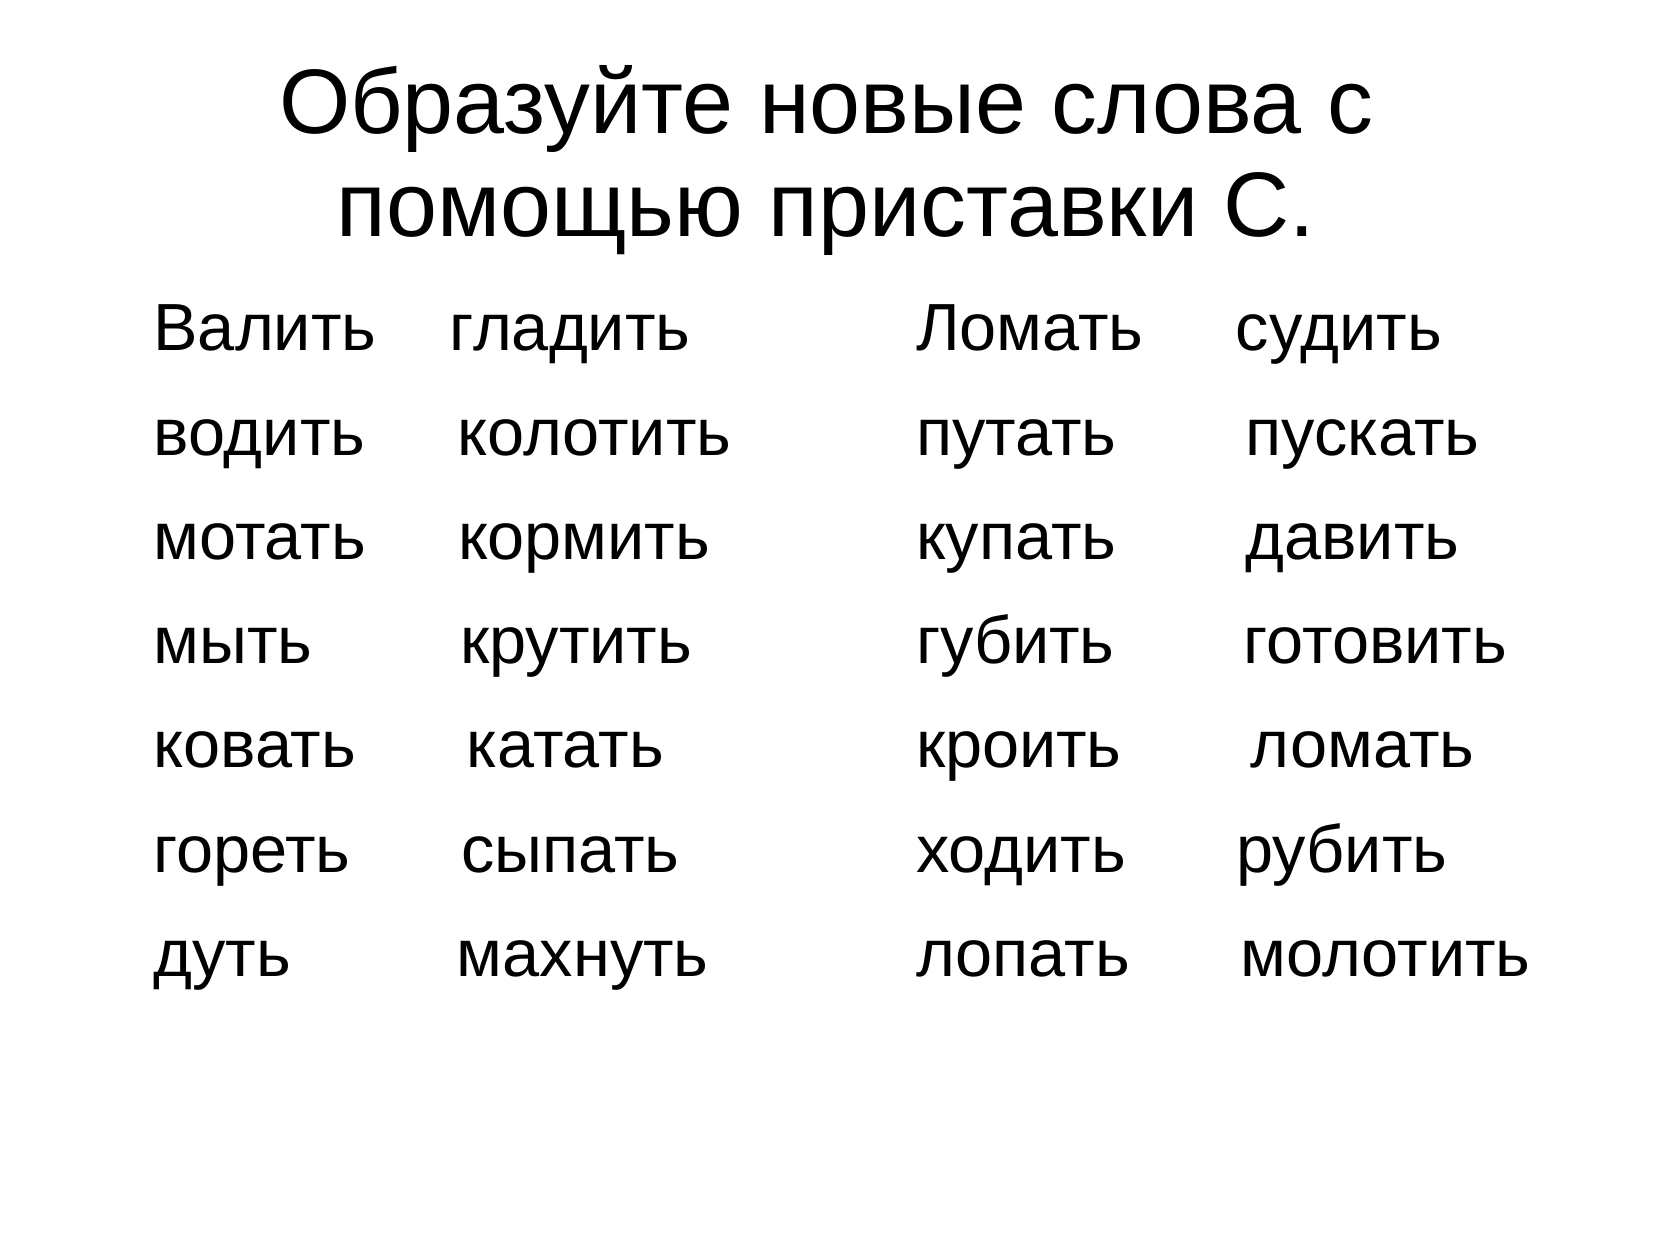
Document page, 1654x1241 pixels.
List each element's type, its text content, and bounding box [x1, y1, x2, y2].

list Валить гладить водить колотить мотать кормить мыть крутить ковать катать гореть сыпать дуть махнуть [82, 290, 809, 1109]
list Ломать судить путать пускать купать давить губить готовить кроить ломать ходить рубить лопать молотить [845, 290, 1572, 1109]
title Образуйте новые слова с помощью приставки С. [82, 49, 1571, 257]
